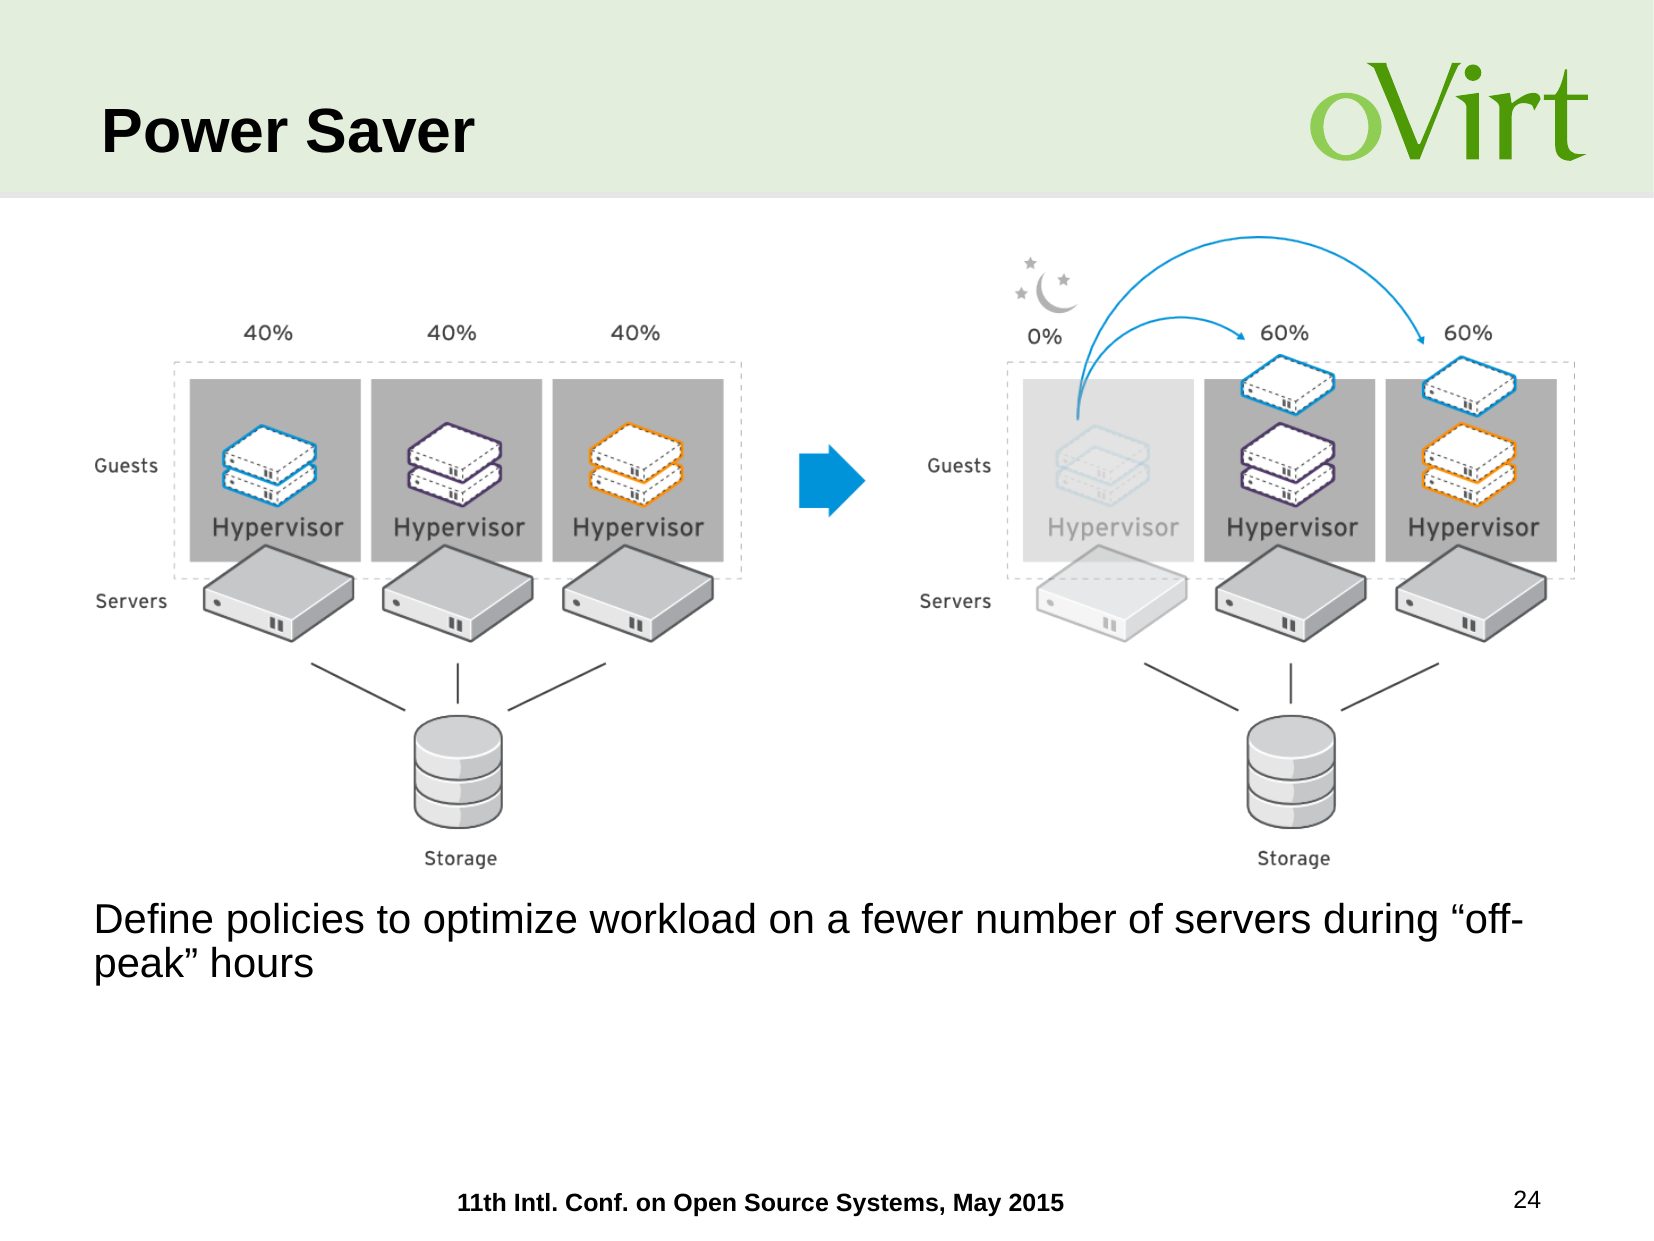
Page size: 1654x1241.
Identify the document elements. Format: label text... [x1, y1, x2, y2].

picture [86, 236, 1575, 869]
text_box Define policies to optimize workload on a fewer number of servers during “off-peak” hours [41, 891, 1640, 1066]
title Power Saver [86, 36, 1307, 225]
